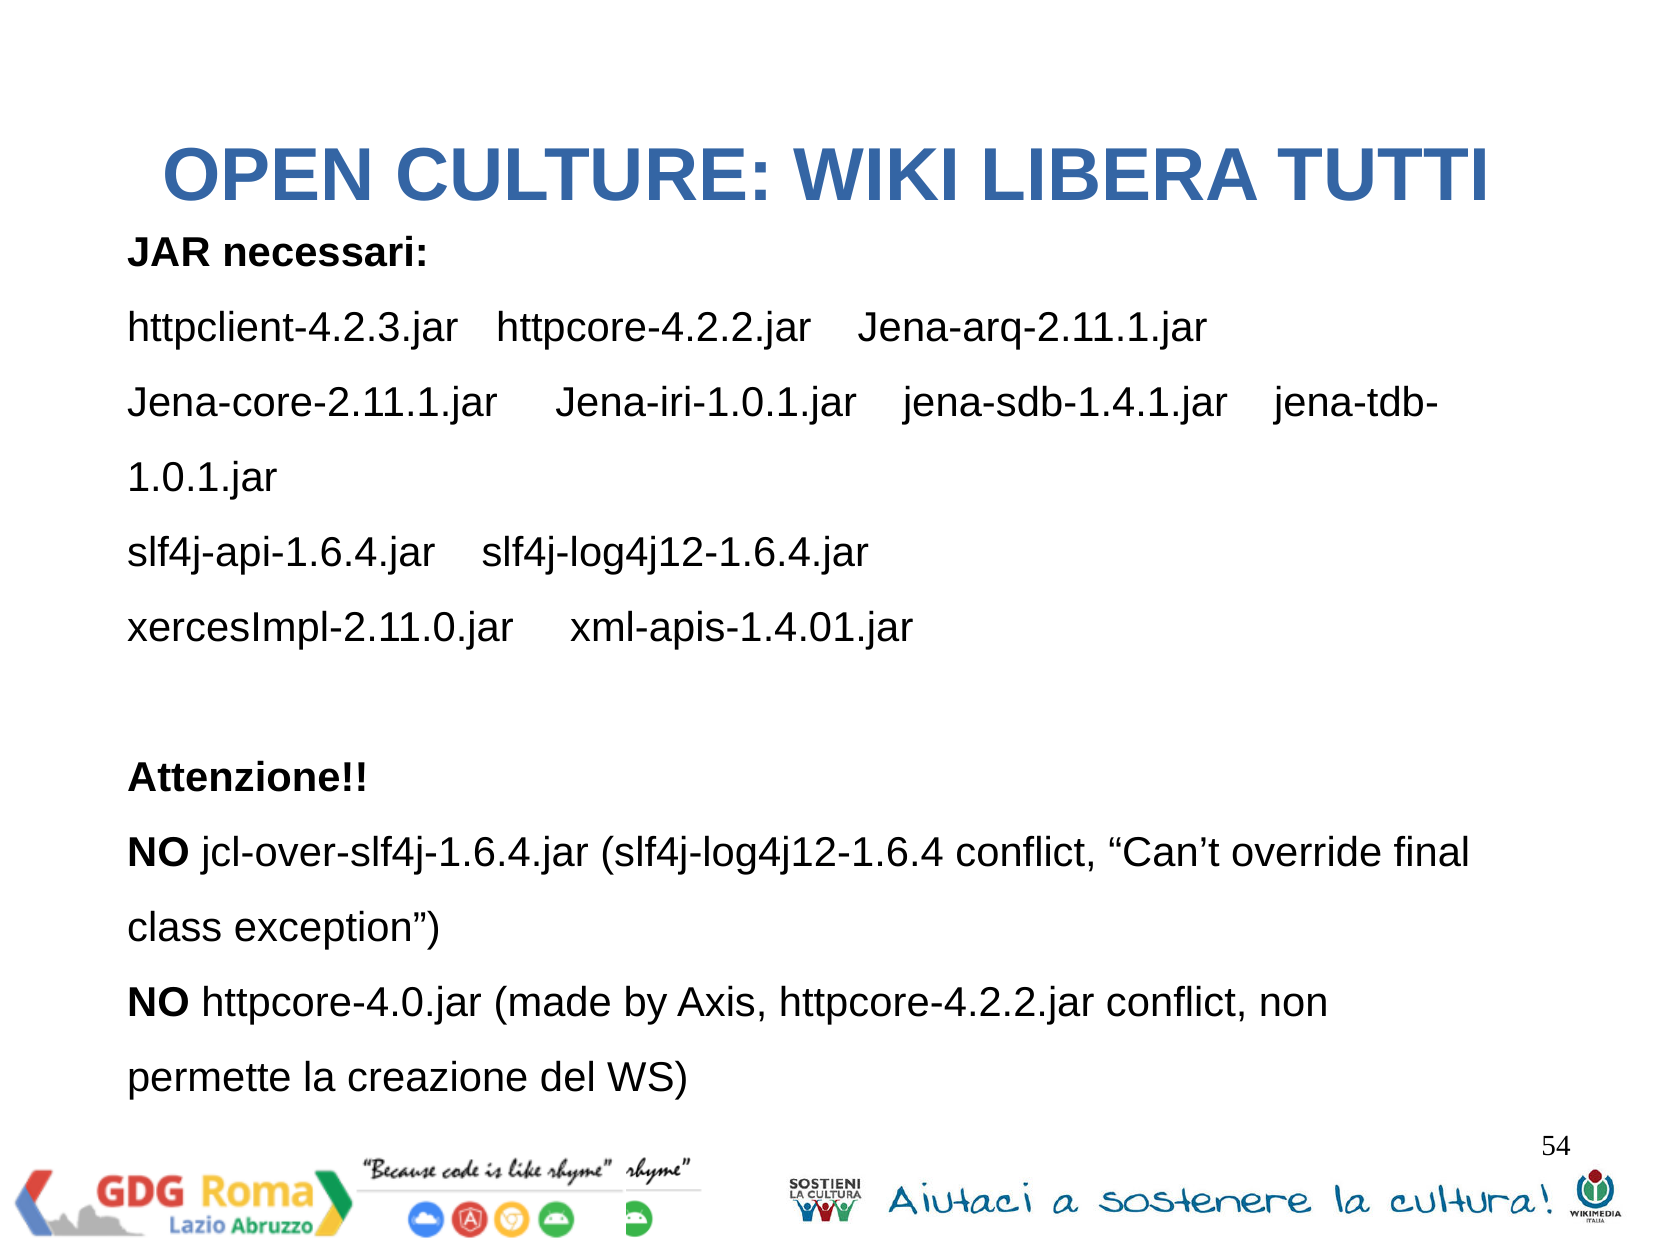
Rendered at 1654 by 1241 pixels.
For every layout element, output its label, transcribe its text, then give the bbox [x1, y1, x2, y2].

title OPEN CULTURE: WIKI LIBERA TUTTI [11, 17, 1642, 249]
text_box JAR necessari: httpclient-4.2.3.jar httpcore-4.2.2.jar Jena-arq-2.11.1.jar Jena-core-2.11.1.jar Jena-iri-1.0.1.jar jena-sdb-1.4.1.jar jena-tdb-1.0.1.jar slf4j-api-1.6.4.jar slf4j-log4j12-1.6.4.jar xercesImpl-2.11.0.jar xml-apis-1.4.01.jar Attenzione!! NO jcl-over-slf4j-1.6.4.jar (slf4j-log4j12-1.6.4 conflict, “Can’t override final class exception”) NO httpcore-4.0.jar (made by Axis, httpcore-4.2.2.jar conflict, non permette la creazione del WS) [112, 202, 1500, 819]
picture [11, 1154, 704, 1241]
picture [772, 1163, 1648, 1233]
